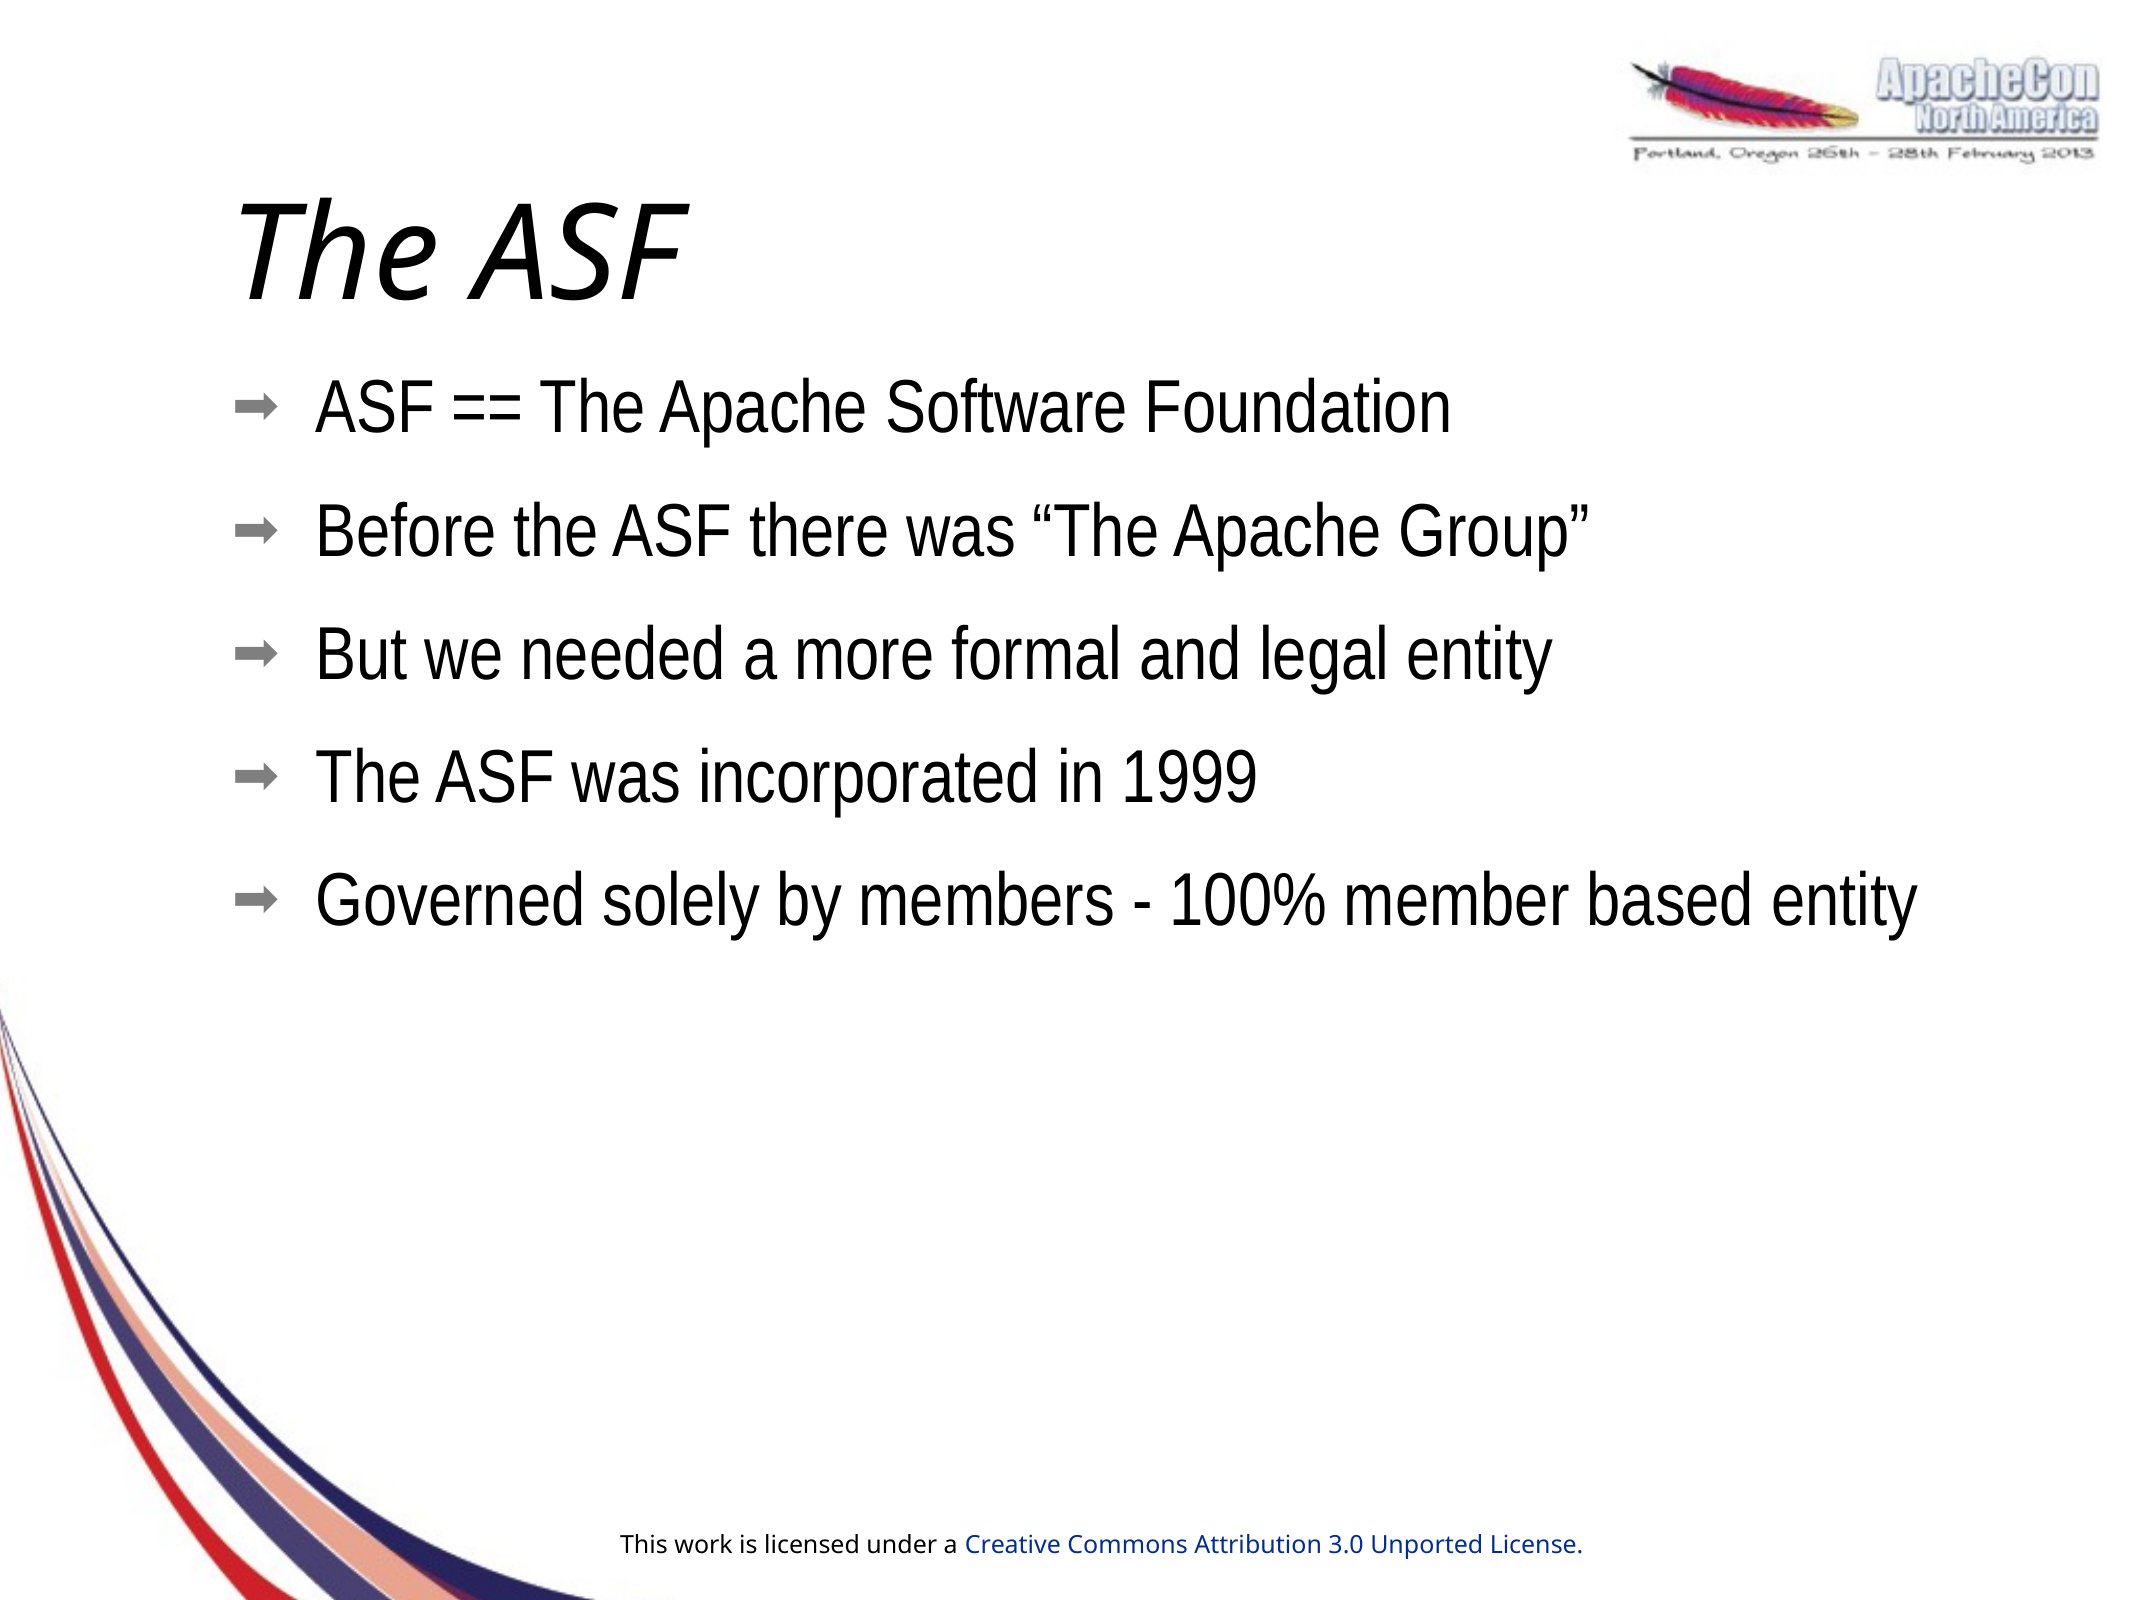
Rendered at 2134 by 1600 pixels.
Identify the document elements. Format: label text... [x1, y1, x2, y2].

text_box This work is licensed under a Creative Commons Attribution 3.0 Unported License. [472, 1533, 1733, 1574]
list ASF == The Apache Software Foundation Before the ASF there was “The Apache Group” But we needed a more formal and legal entity The ASF was incorporated in 1999 Governed solely by members - 100% member based entity [228, 365, 1981, 1533]
title The ASF [229, 143, 1982, 366]
picture [0, 8, 2127, 1600]
